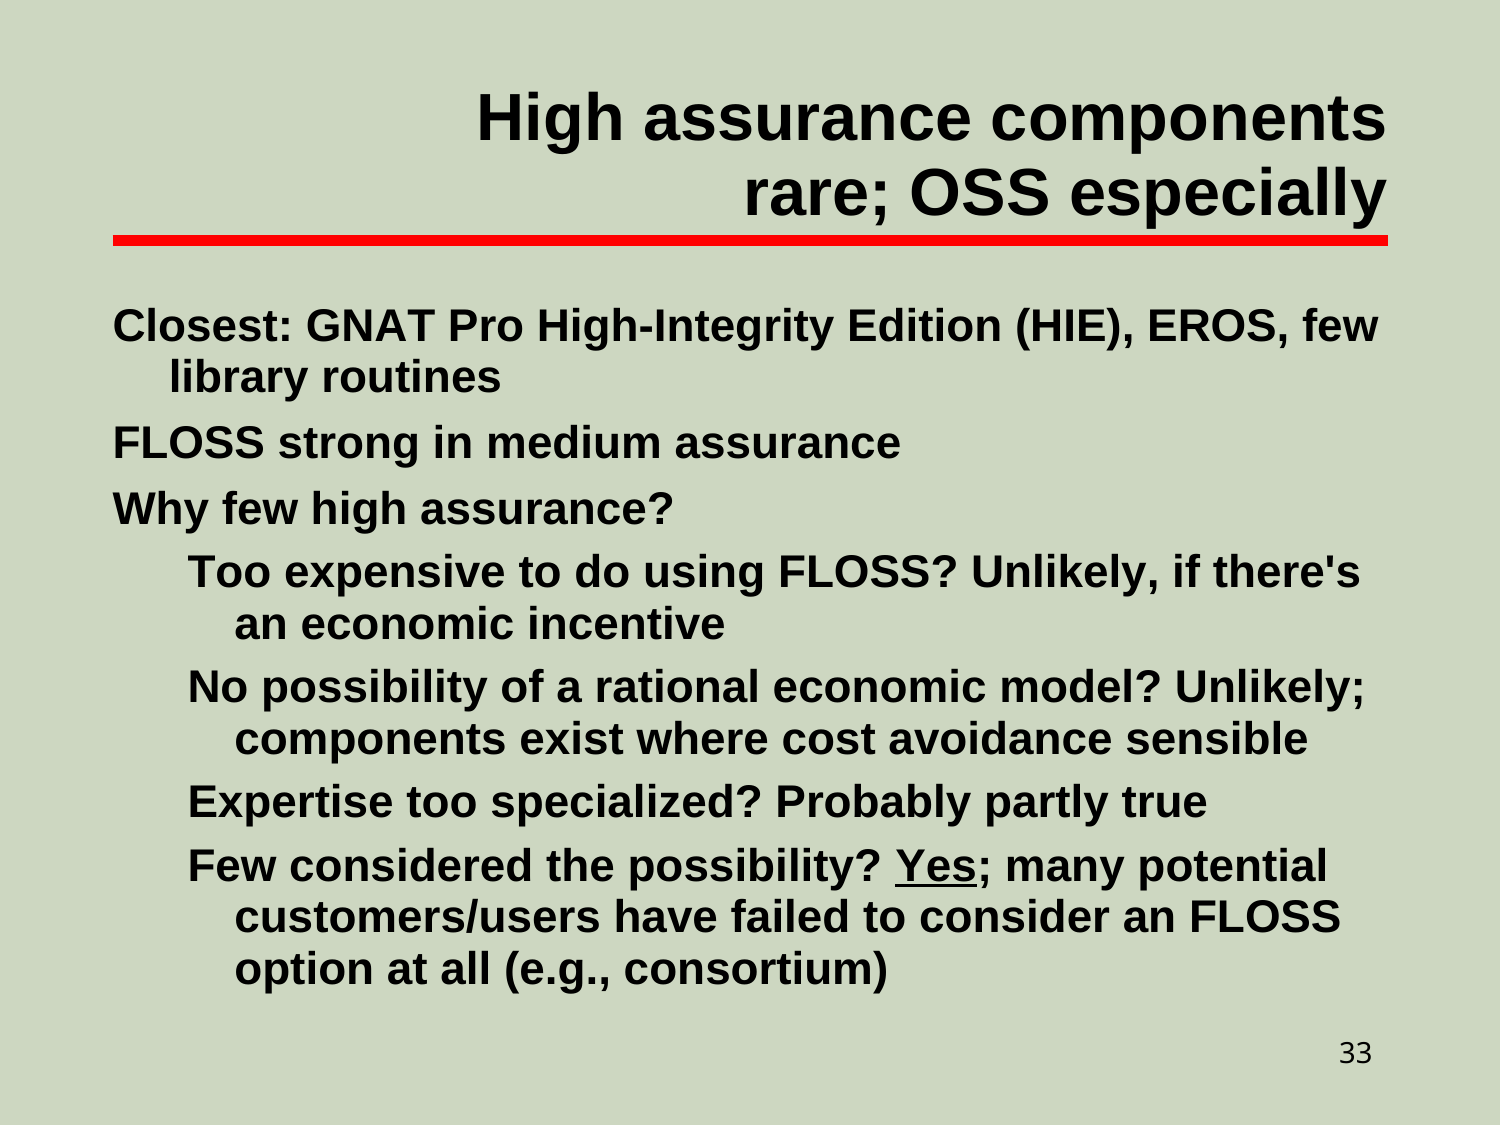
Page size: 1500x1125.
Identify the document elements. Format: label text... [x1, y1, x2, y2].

title High assurance components rare; OSS especially [337, 79, 1388, 230]
list Closest: GNAT Pro High-Integrity Edition (HIE), EROS, few library routines FLOSS strong in medium assurance Why few high assurance? Too expensive to do using FLOSS? Unlikely, if there's an economic incentive No possibility of a rational economic model? Unlikely; components exist where cost avoidance sensible Expertise too specialized? Probably partly true Few considered the possibility? Yes; many potential customers/users have failed to consider an FLOSS option at all (e.g., consortium) [112, 299, 1388, 1111]
